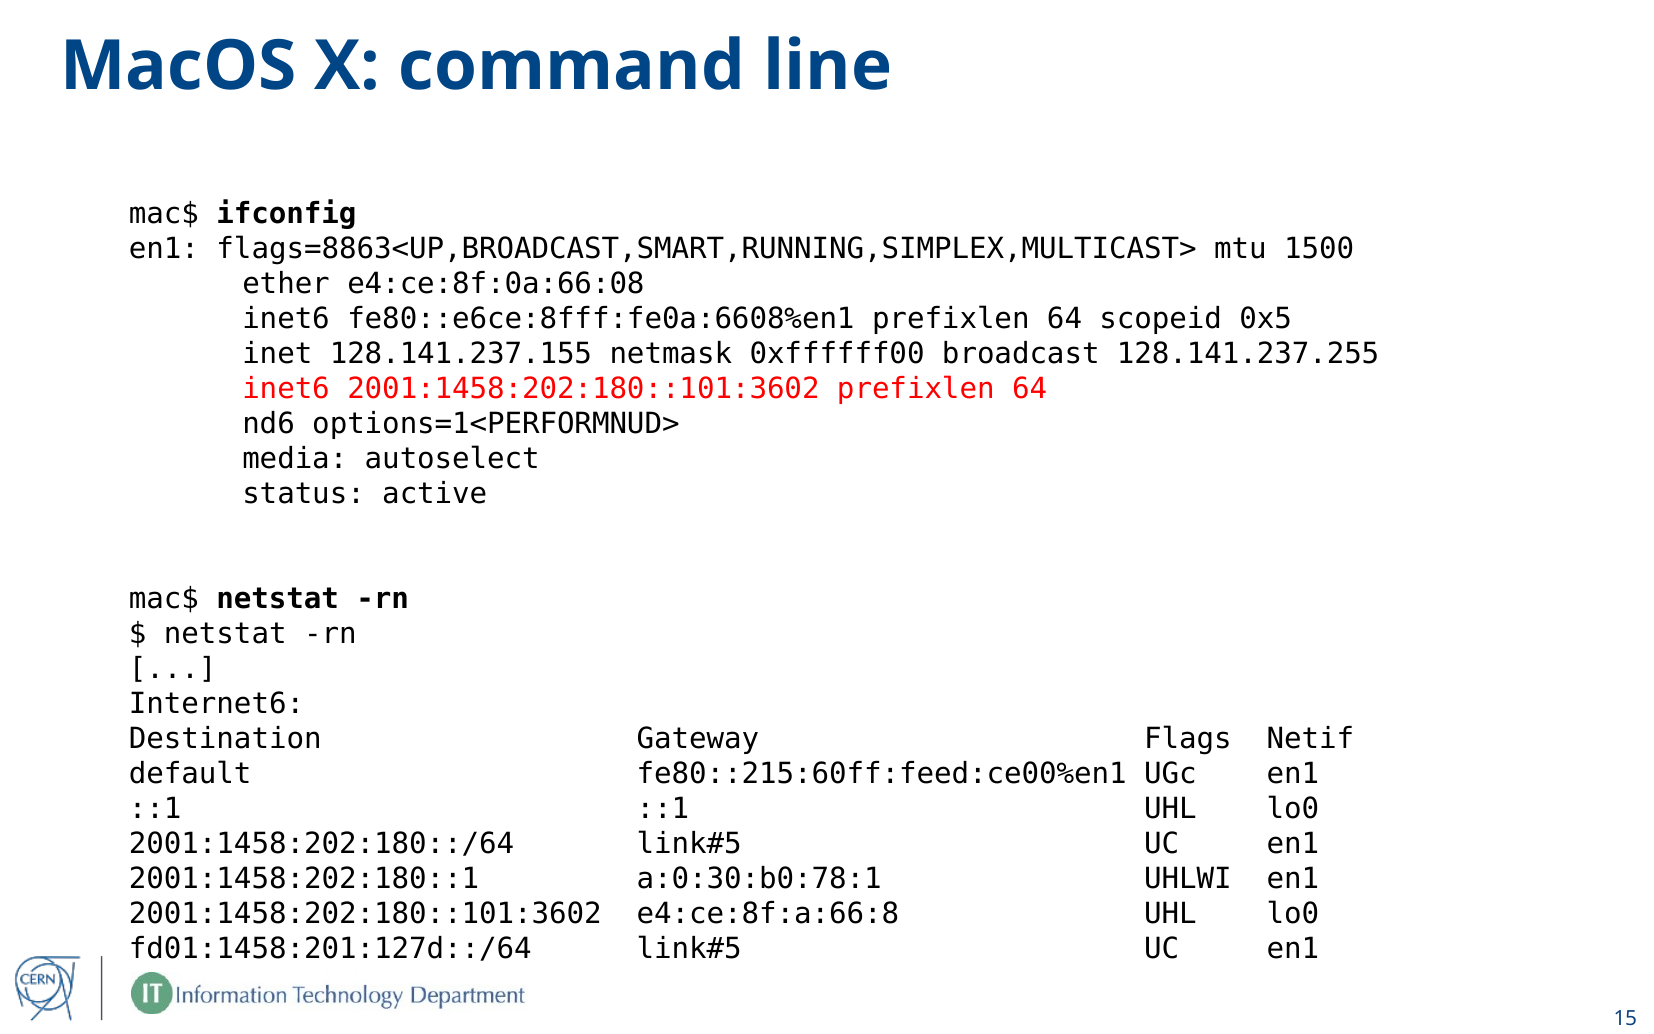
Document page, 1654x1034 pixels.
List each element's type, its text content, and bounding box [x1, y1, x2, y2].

picture [131, 972, 774, 1014]
picture [17, 985, 59, 1001]
title MacOS X: command line [60, 0, 1528, 138]
text_box mac$ ifconfig en1: flags=8863<UP,BROADCAST,SMART,RUNNING,SIMPLEX,MULTICAST> mtu 1500 ether e4:ce:8f:0a:66:08 inet6 fe80::e6ce:8fff:fe0a:6608%en1 prefixlen 64 scopeid 0x5 inet 128.141.237.155 netmask 0xffffff00 broadcast 128.141.237.255 inet6 2001:1458:202:180::101:3602 prefixlen 64 nd6 options=1<PERFORMNUD> media: autoselect status: active mac$ netstat -rn $ netstat -rn [...] Internet6: Destination Gateway Flags Netif default fe80::215:60ff:feed:ce00%en1 UGc en1 ::1 ::1 UHL lo0 2001:1458:202:180::/64 link#5 UC en1 2001:1458:202:180::1 a:0:30:b0:78:1 UHLWI en1 2001:1458:202:180::101:3602 e4:ce:8f:a:66:8 UHL lo0 fd01:1458:201:127d::/64 link#5 UC en1 [113, 187, 1574, 907]
picture [16, 985, 64, 1032]
